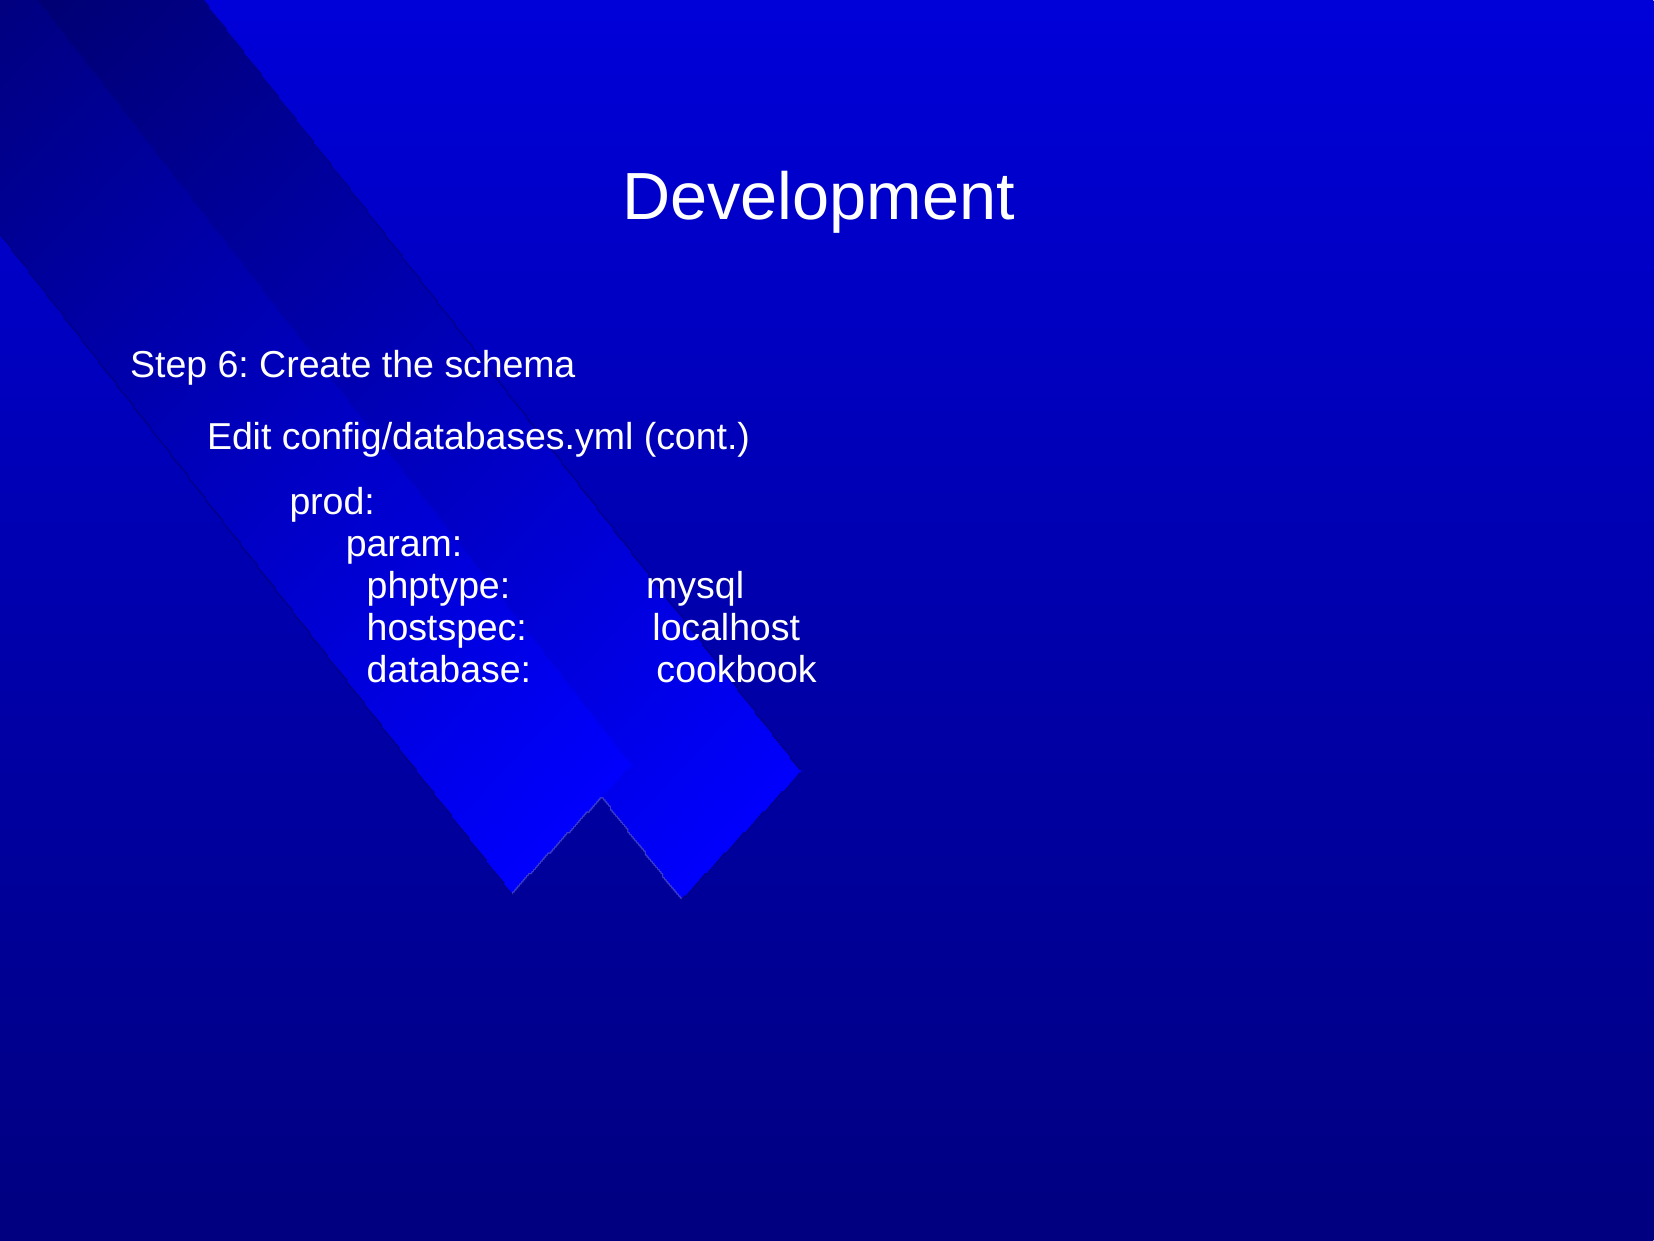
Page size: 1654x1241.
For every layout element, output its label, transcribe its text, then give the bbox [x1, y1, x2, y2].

list Step 6: Create the schema Edit config/databases.yml (cont.) prod: param: phptype: mysql hostspec: localhost database: cookbook [112, 343, 1525, 1126]
title Development [112, 92, 1525, 301]
